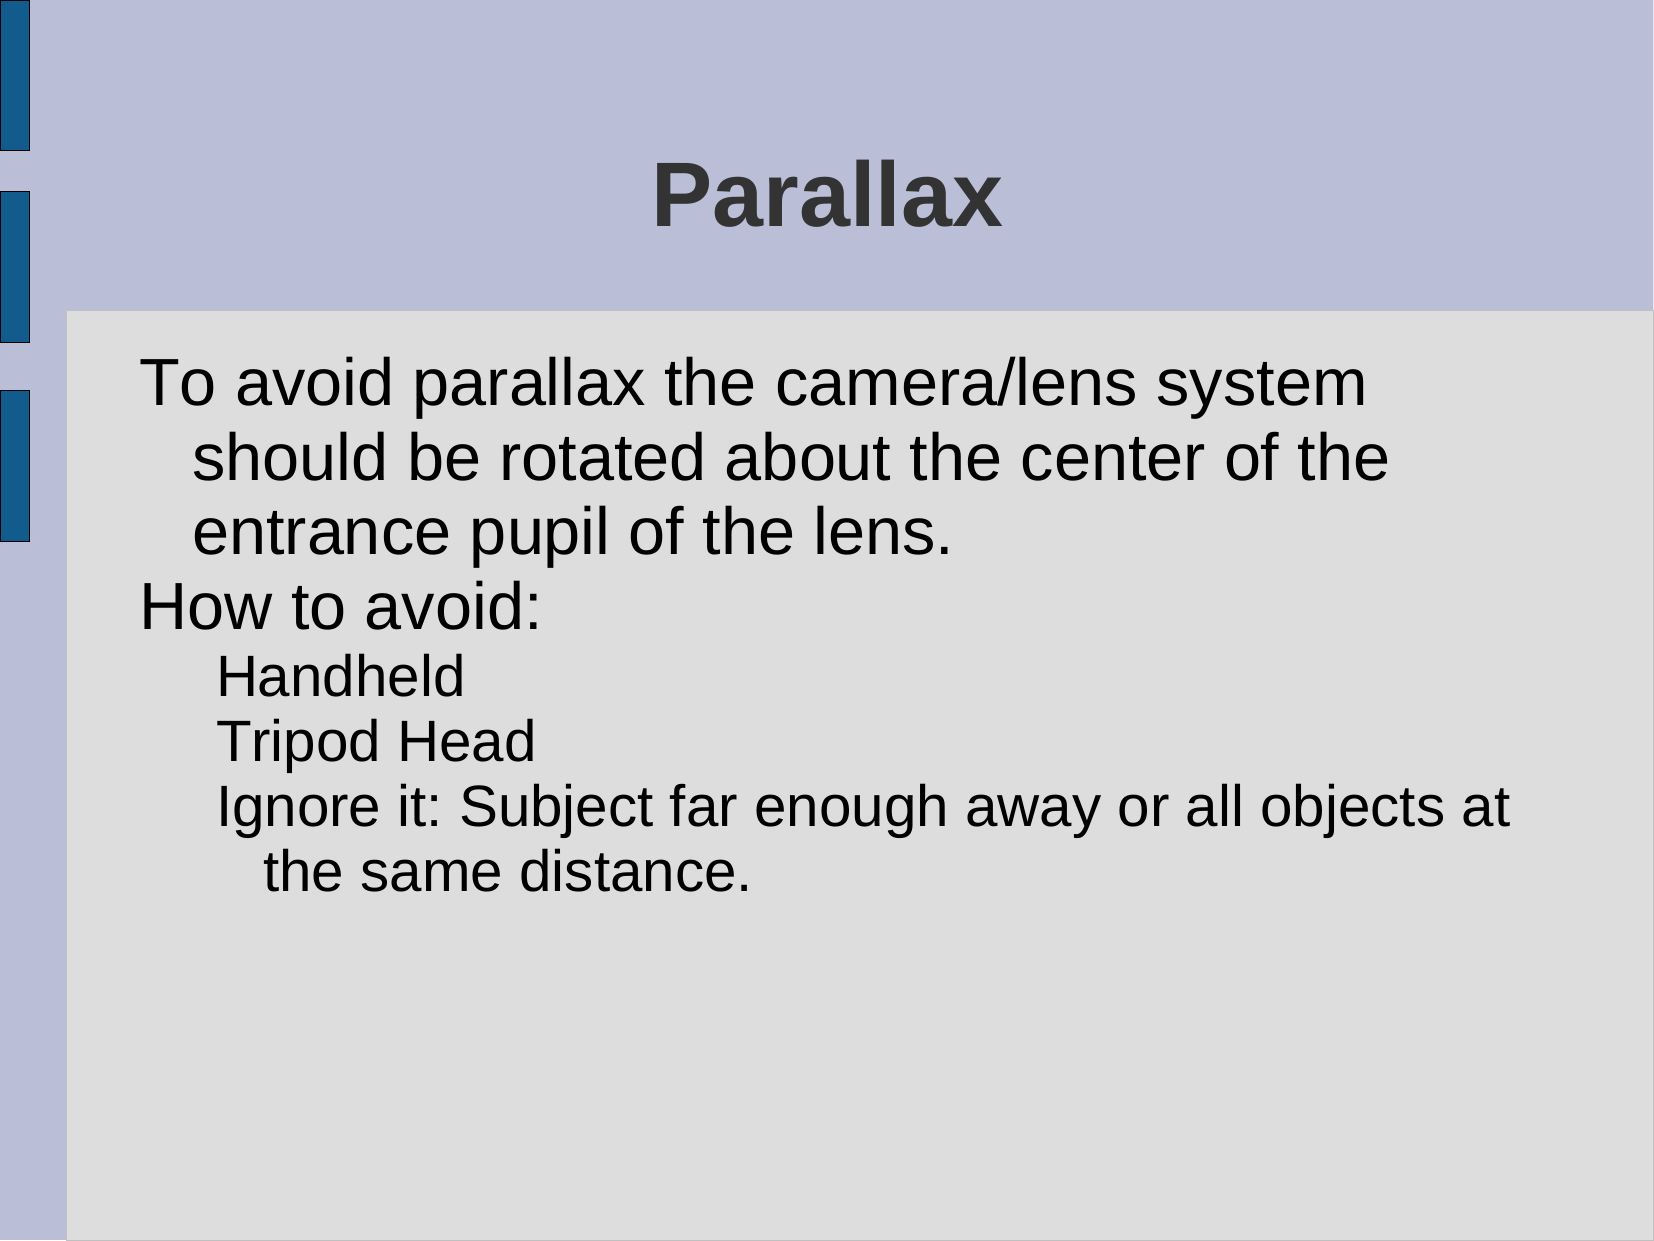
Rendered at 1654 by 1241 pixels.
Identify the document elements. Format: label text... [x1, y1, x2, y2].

title Parallax [121, 91, 1534, 299]
list To avoid parallax the camera/lens system should be rotated about the center of the entrance pupil of the lens. How to avoid: Handheld Tripod Head Ignore it: Subject far enough away or all objects at the same distance. [121, 344, 1534, 1127]
